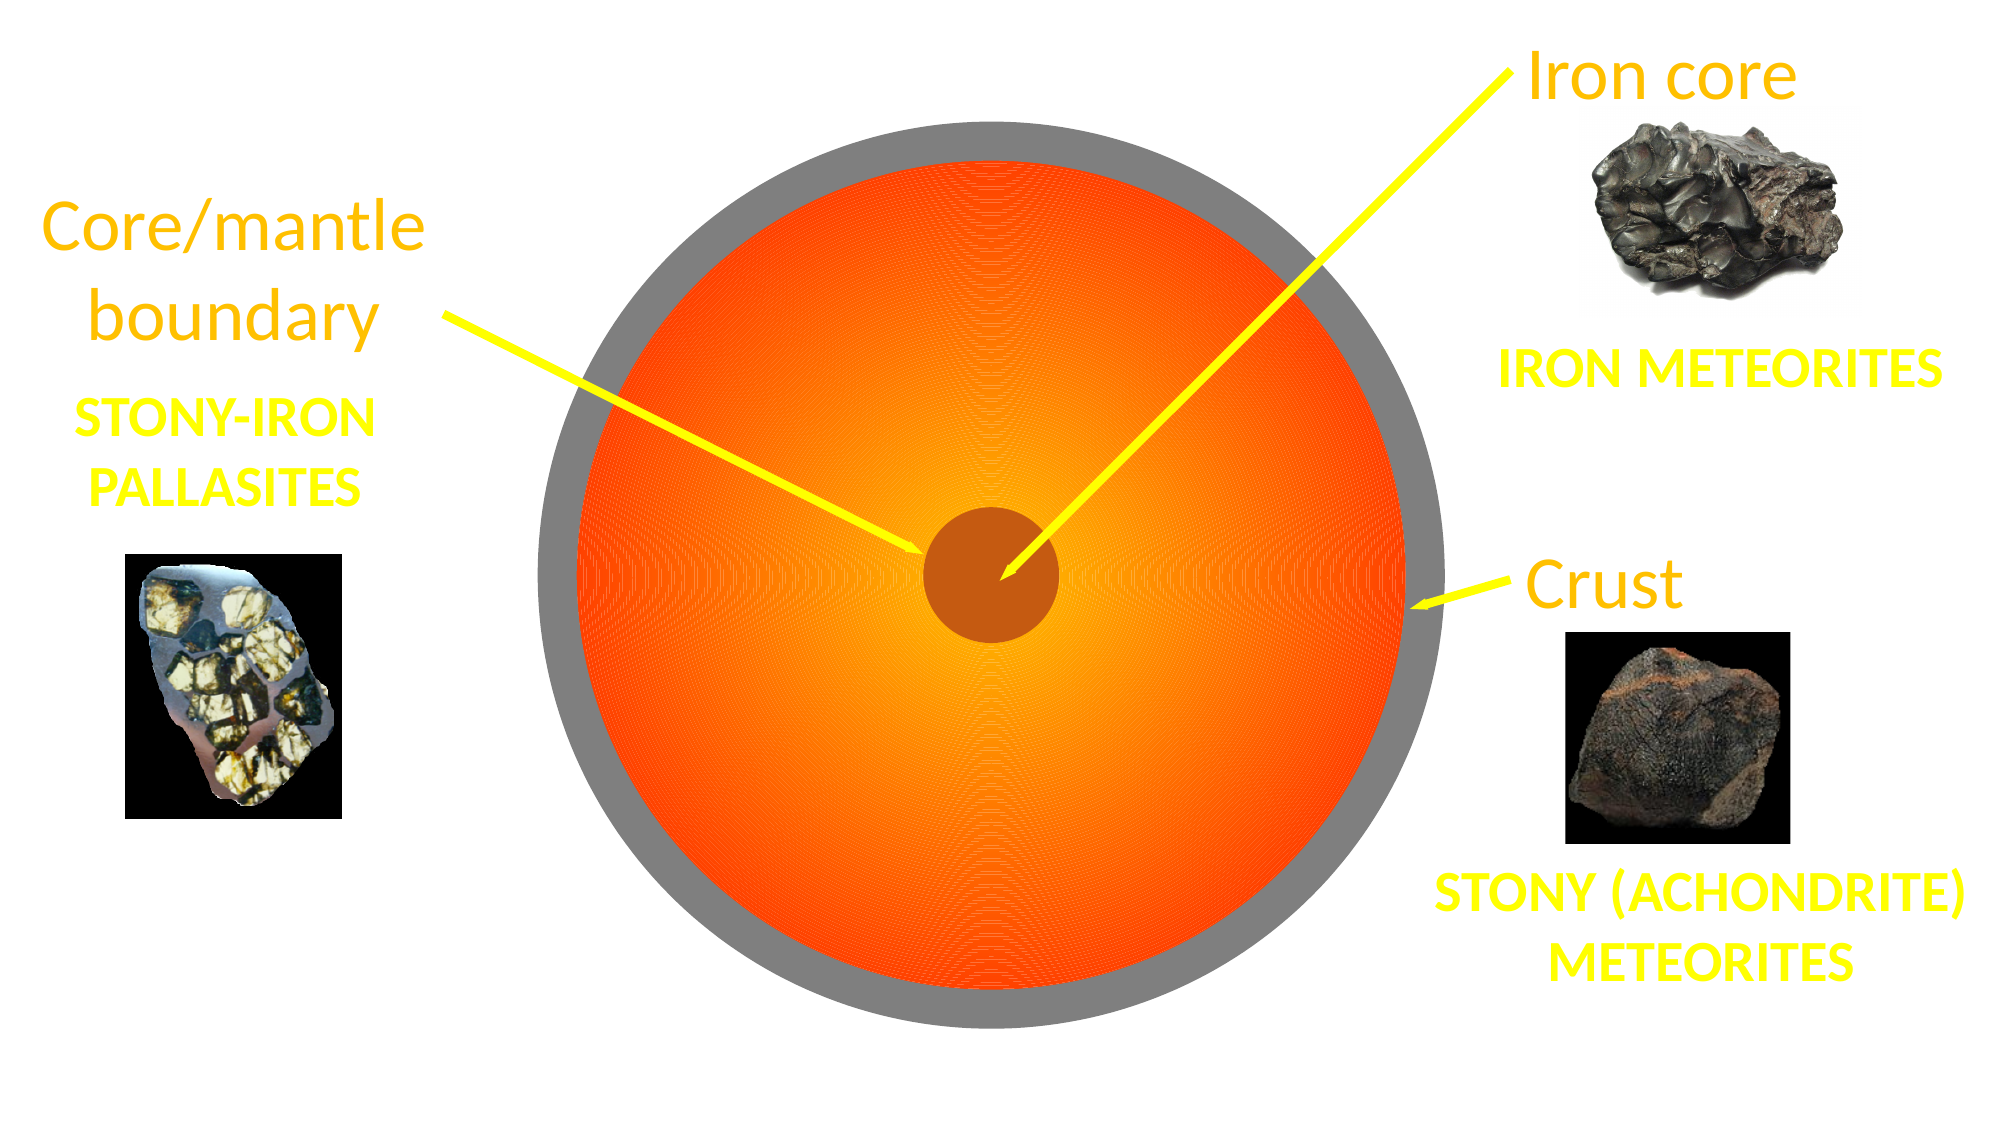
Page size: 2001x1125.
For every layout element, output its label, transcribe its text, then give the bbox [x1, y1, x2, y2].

picture [1579, 106, 1862, 318]
text_box IRON METEORITES [1441, 321, 2000, 408]
picture [1565, 632, 1791, 844]
text_box Crust [1510, 526, 1702, 633]
text_box STONY-IRON PALLASITES [0, 370, 472, 528]
text_box Iron core [1511, 17, 1817, 124]
text_box Core/mantle boundary [24, 168, 444, 366]
text_box STONY (ACHONDRITE) METEORITES [1382, 846, 2000, 1003]
picture [125, 554, 342, 819]
text_box [577, 161, 1405, 989]
